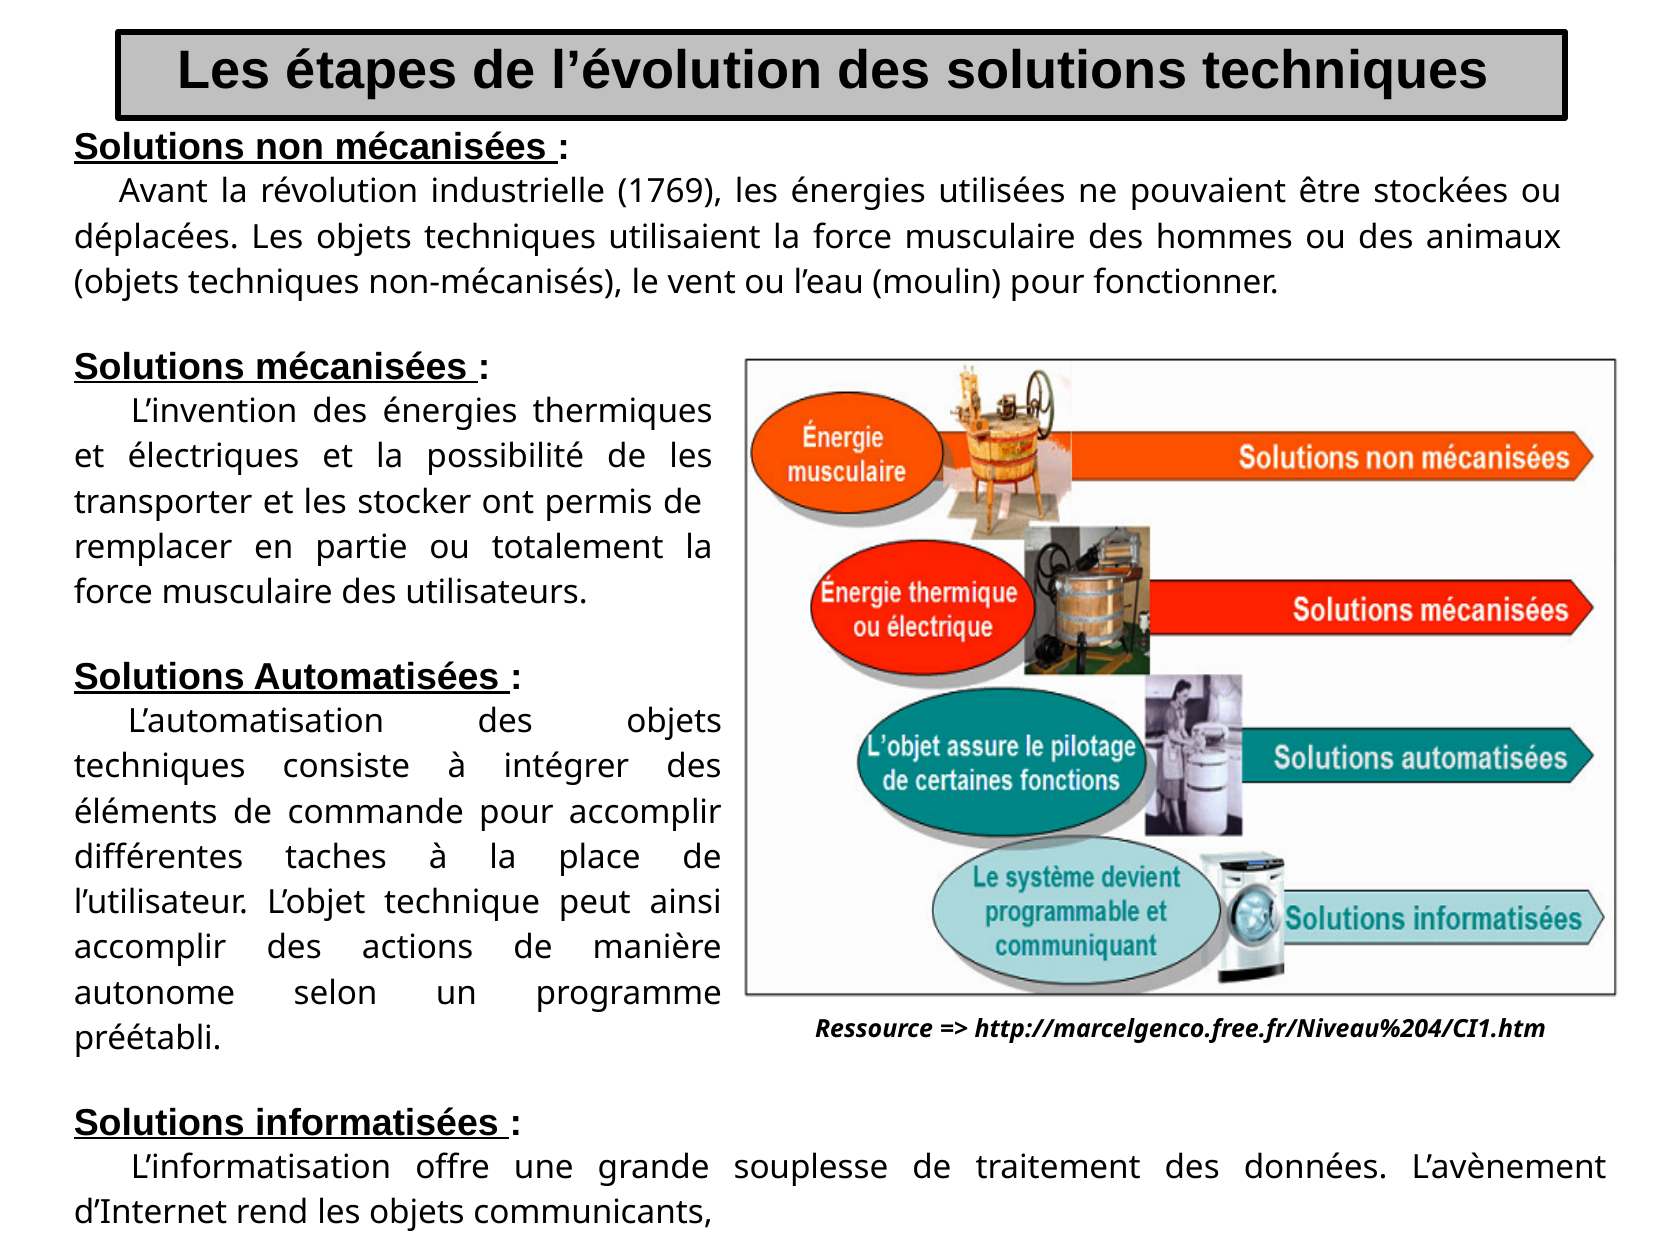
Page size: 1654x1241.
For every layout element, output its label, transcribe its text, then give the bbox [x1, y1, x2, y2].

text_box Les étapes de l’évolution des solutions techniques [118, 31, 1565, 119]
text_box Ressource => http://marcelgenco.free.fr/Niveau%204/CI1.htm [738, 1003, 1624, 1054]
text_box Solutions non mécanisées : Avant la révolution industrielle (1769), les énergies utilisées ne pouvaient être stockées ou déplacées. Les objets techniques utilisaient la force musculaire des hommes ou des animaux (objets techniques non-mécanisés), le vent ou l’eau (moulin) pour fonctionner. Solutions mécanisées : L’invention des énergies thermiques et électriques et la possibilité de les transporter et les stocker ont permis de remplacer en partie ou totalement la force musculaire des utilisateurs. Solutions Automatisées : L’automatisation des objets techniques consiste à intégrer des éléments de commande pour accomplir différentes taches à la place de l’utilisateur. L’objet technique peut ainsi accomplir des actions de manière autonome selon un programme préétabli. Solutions informatisées : L’informatisation offre une grande souplesse de traitement des données. L’avènement d’Internet rend les objets communicants, [58, 118, 1624, 1219]
picture [738, 354, 1624, 1003]
